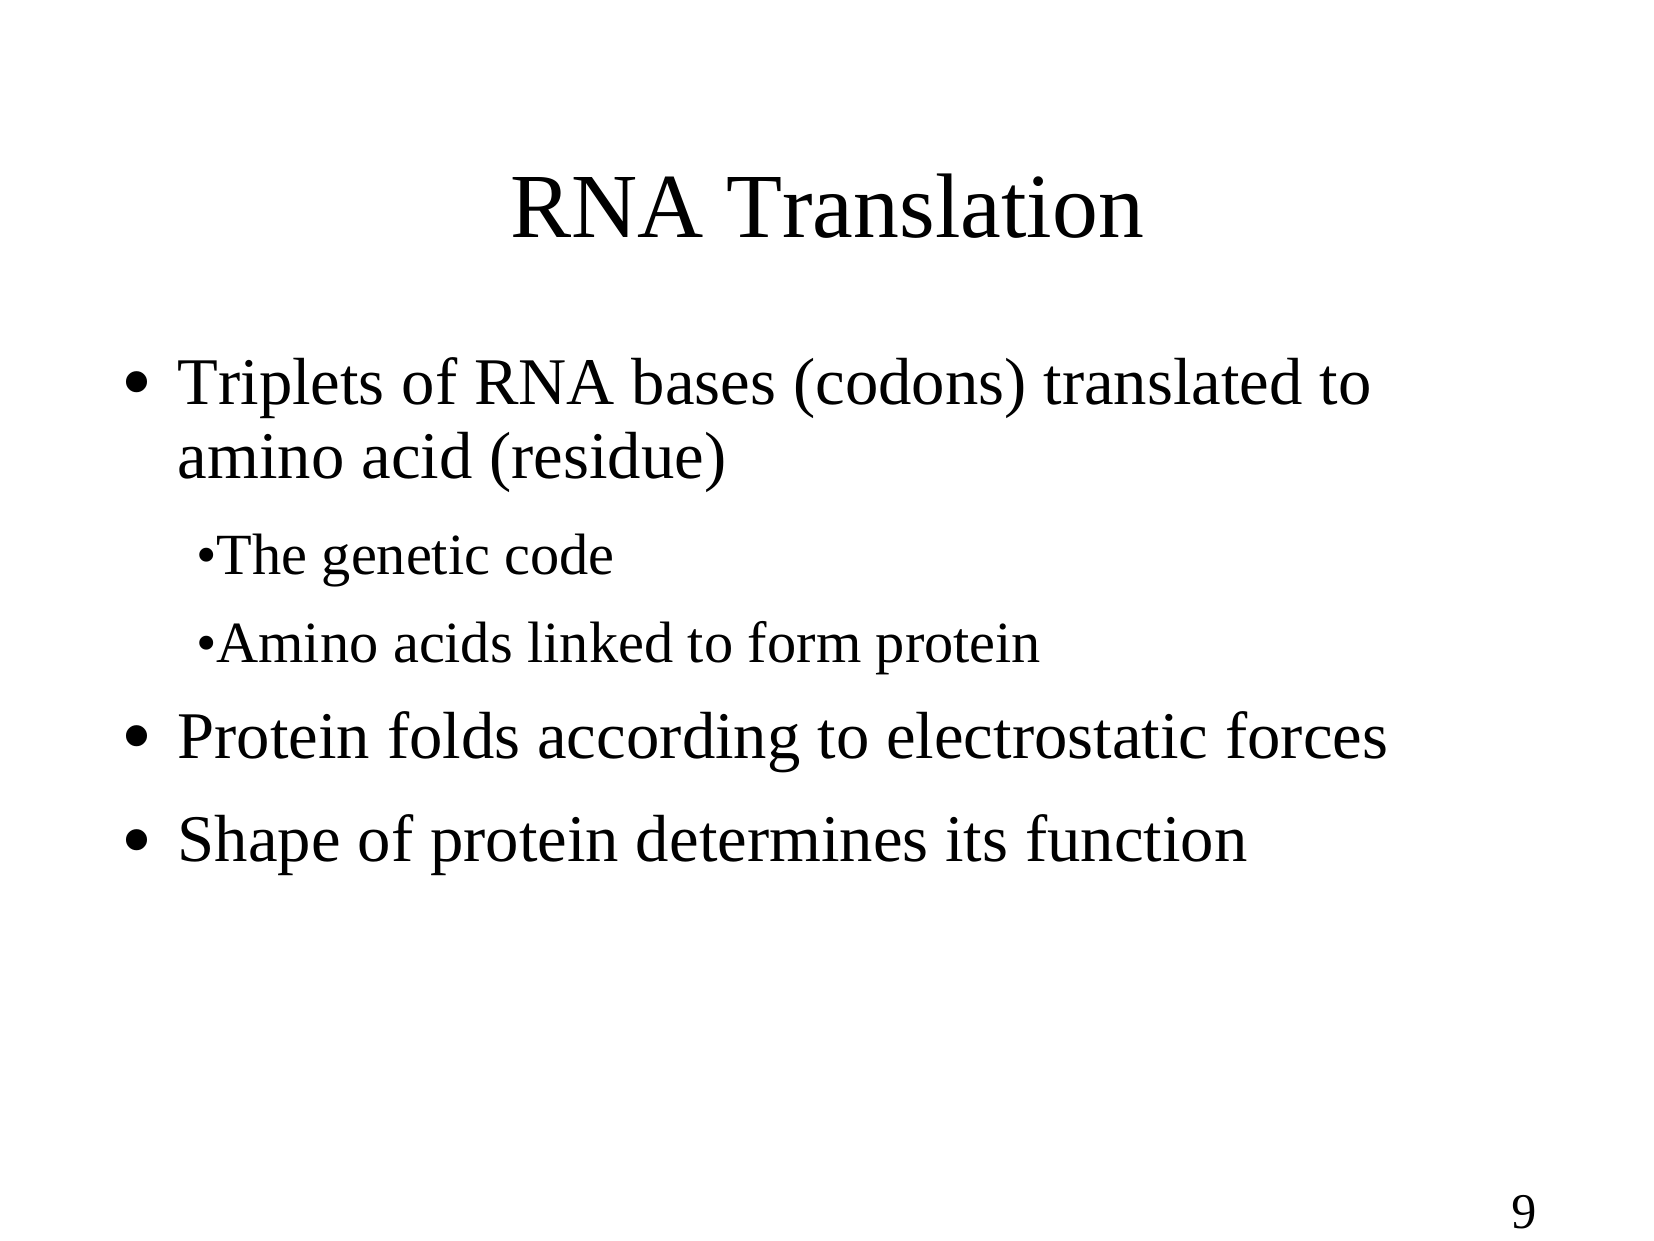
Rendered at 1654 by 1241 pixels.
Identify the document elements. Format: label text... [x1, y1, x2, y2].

list Triplets of RNA bases (codons) translated to amino acid (residue) The genetic code Amino acids linked to form protein Protein folds according to electrostatic forces Shape of protein determines its function [121, 344, 1534, 1127]
text_box <number> [1511, 1183, 1654, 1241]
title RNA Translation [121, 102, 1534, 311]
